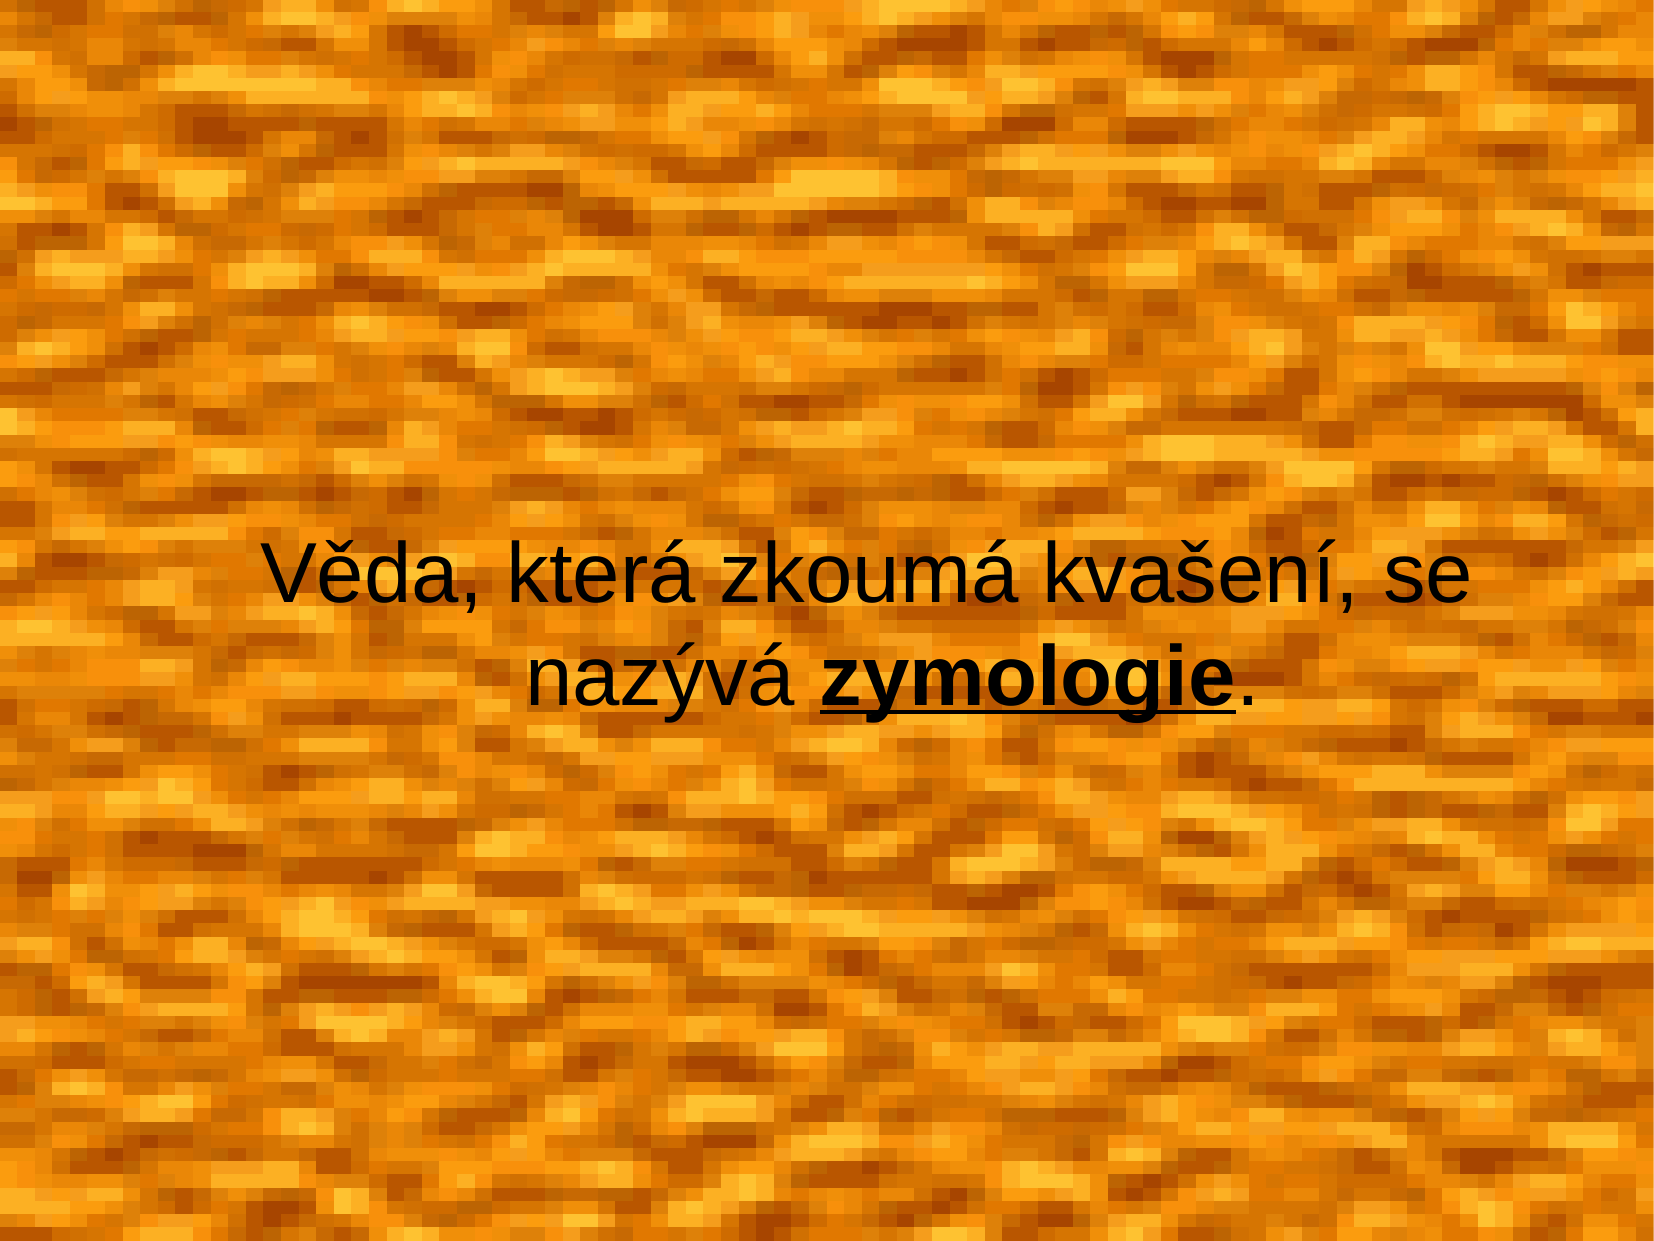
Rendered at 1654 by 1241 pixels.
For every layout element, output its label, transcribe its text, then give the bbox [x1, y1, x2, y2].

list Věda, která zkoumá kvašení, se nazývá zymologie. [82, 517, 1571, 723]
